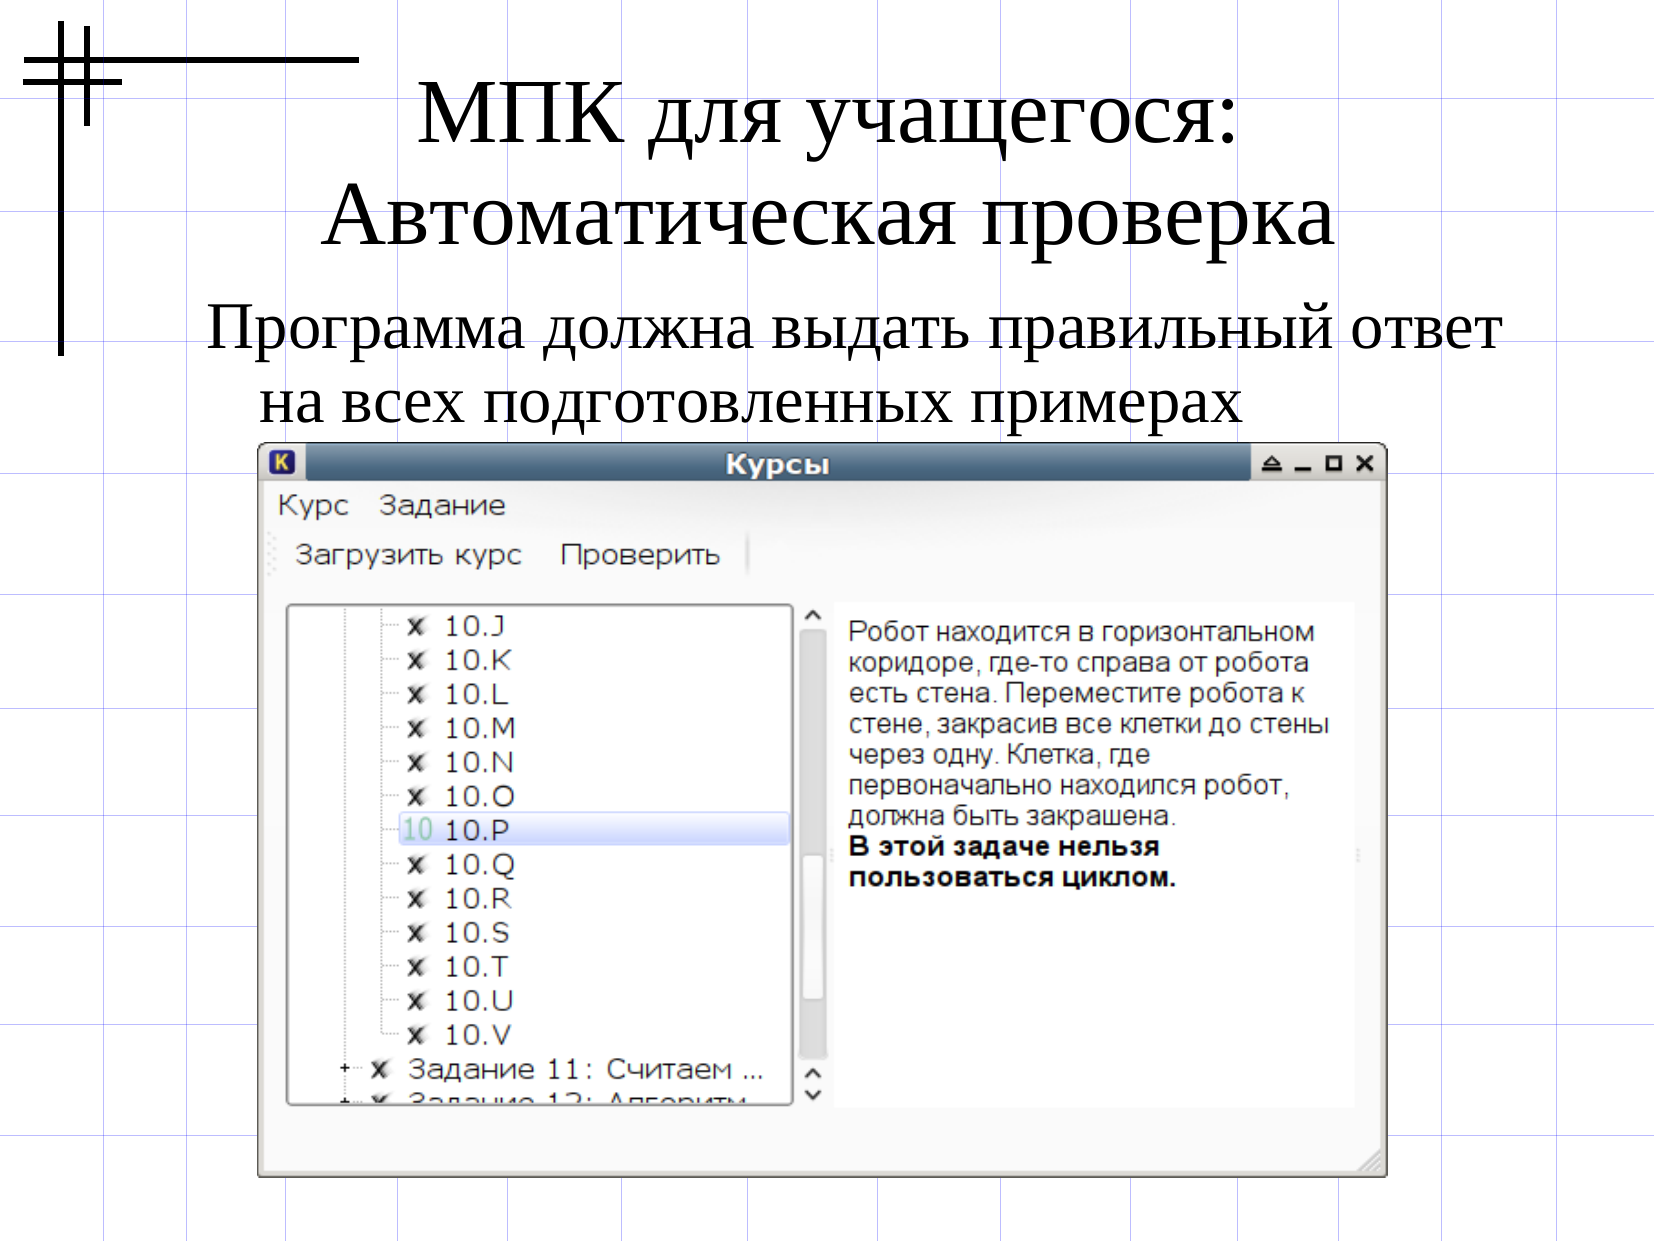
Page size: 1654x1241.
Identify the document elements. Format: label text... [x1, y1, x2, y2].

list Программа должна выдать правильный ответ на всех подготовленных примерах [118, 288, 1531, 1093]
picture [257, 442, 1388, 1178]
title МПК для учащегоcя: Автоматическая проверка [123, 59, 1536, 267]
